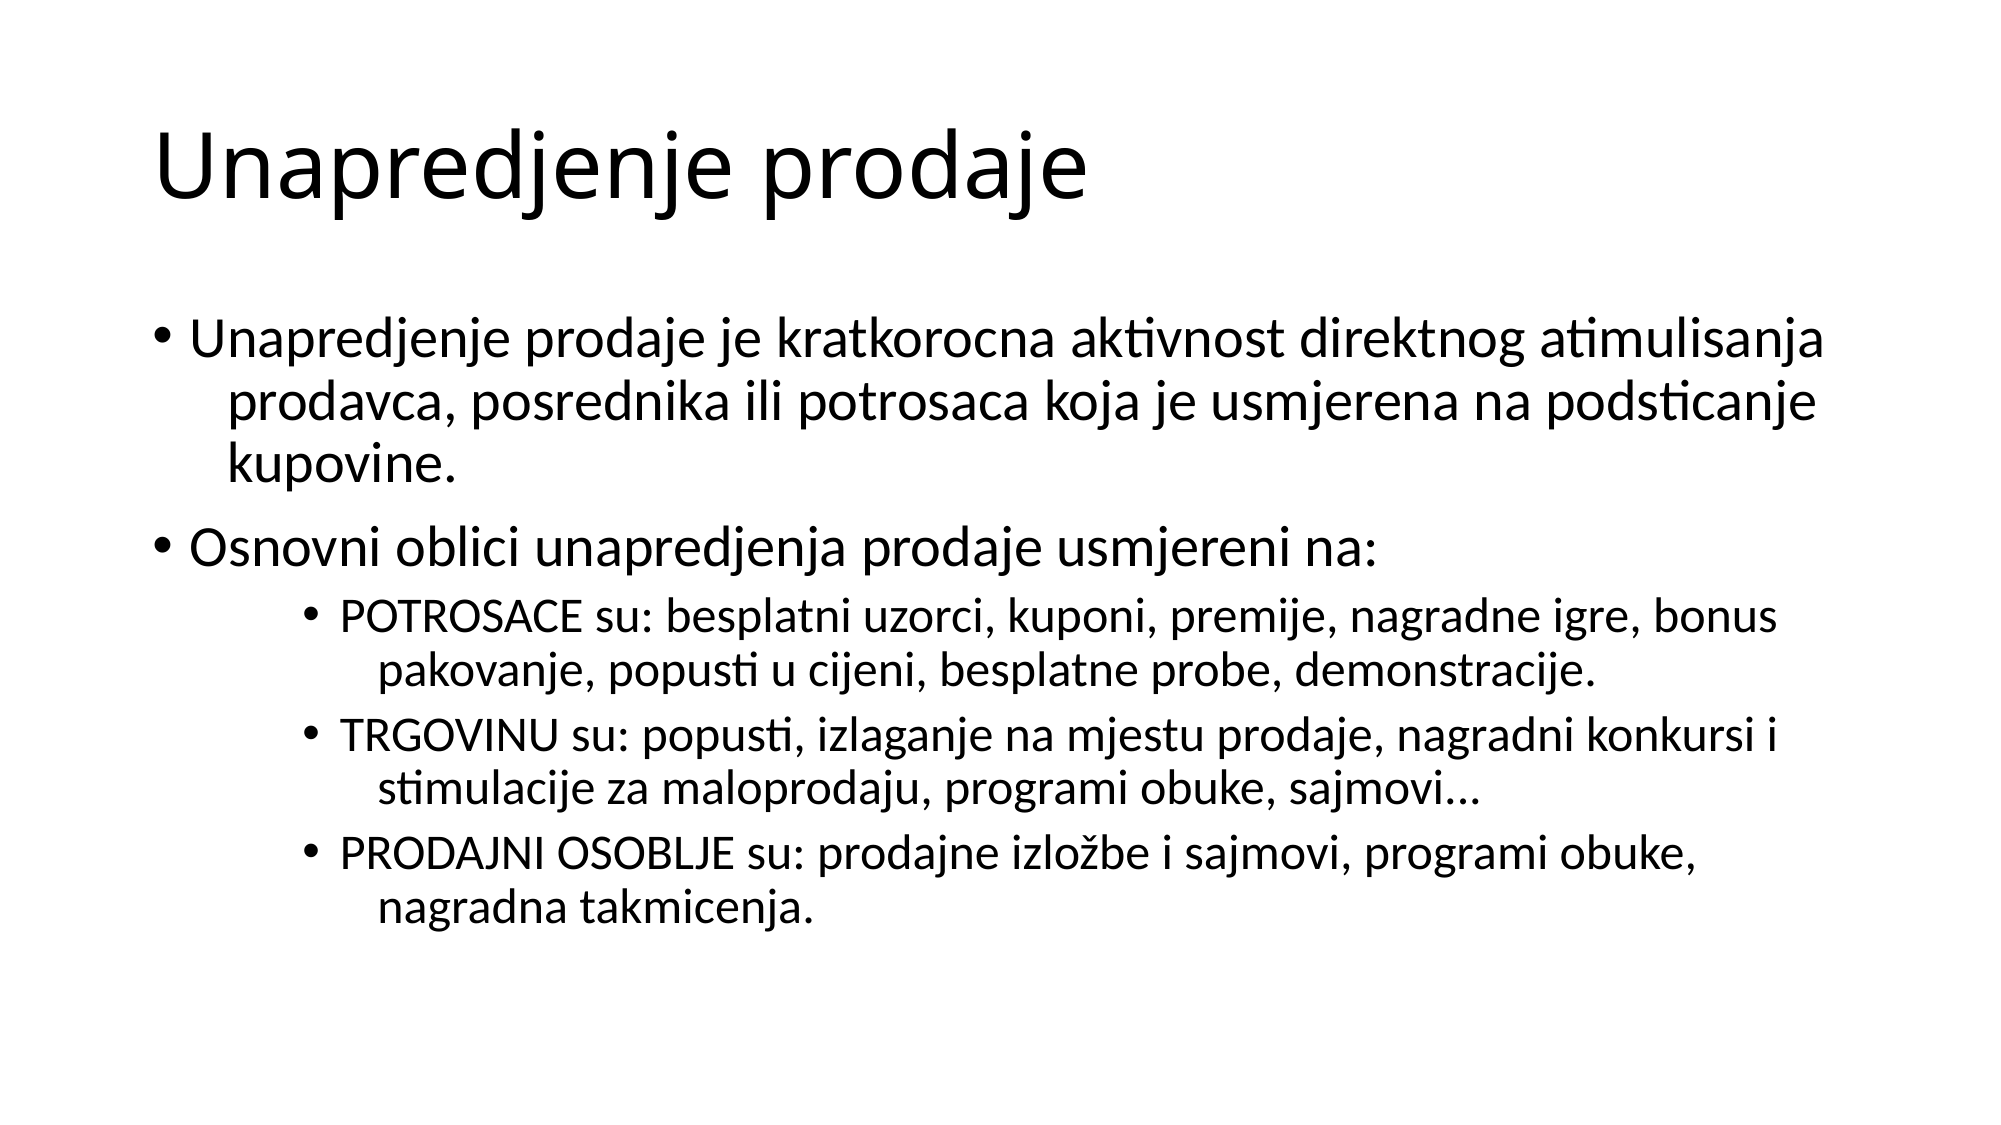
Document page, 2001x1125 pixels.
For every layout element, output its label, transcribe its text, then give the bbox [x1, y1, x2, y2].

list Unapredjenje prodaje je kratkorocna aktivnost direktnog atimulisanja prodavca, posrednika ili potrosaca koja je usmjerena na podsticanje kupovine. Osnovni oblici unapredjenja prodaje usmjereni na: POTROSACE su: besplatni uzorci, kuponi, premije, nagradne igre, bonus pakovanje, popusti u cijeni, besplatne probe, demonstracije. TRGOVINU su: popusti, izlaganje na mjestu prodaje, nagradni konkursi i stimulacije za maloprodaju, programi obuke, sajmovi... PRODAJNI OSOBLJE su: prodajne izložbe i sajmovi, programi obuke, nagradna takmicenja. [137, 299, 1863, 1014]
title Unapredjenje prodaje [137, 59, 1863, 278]
